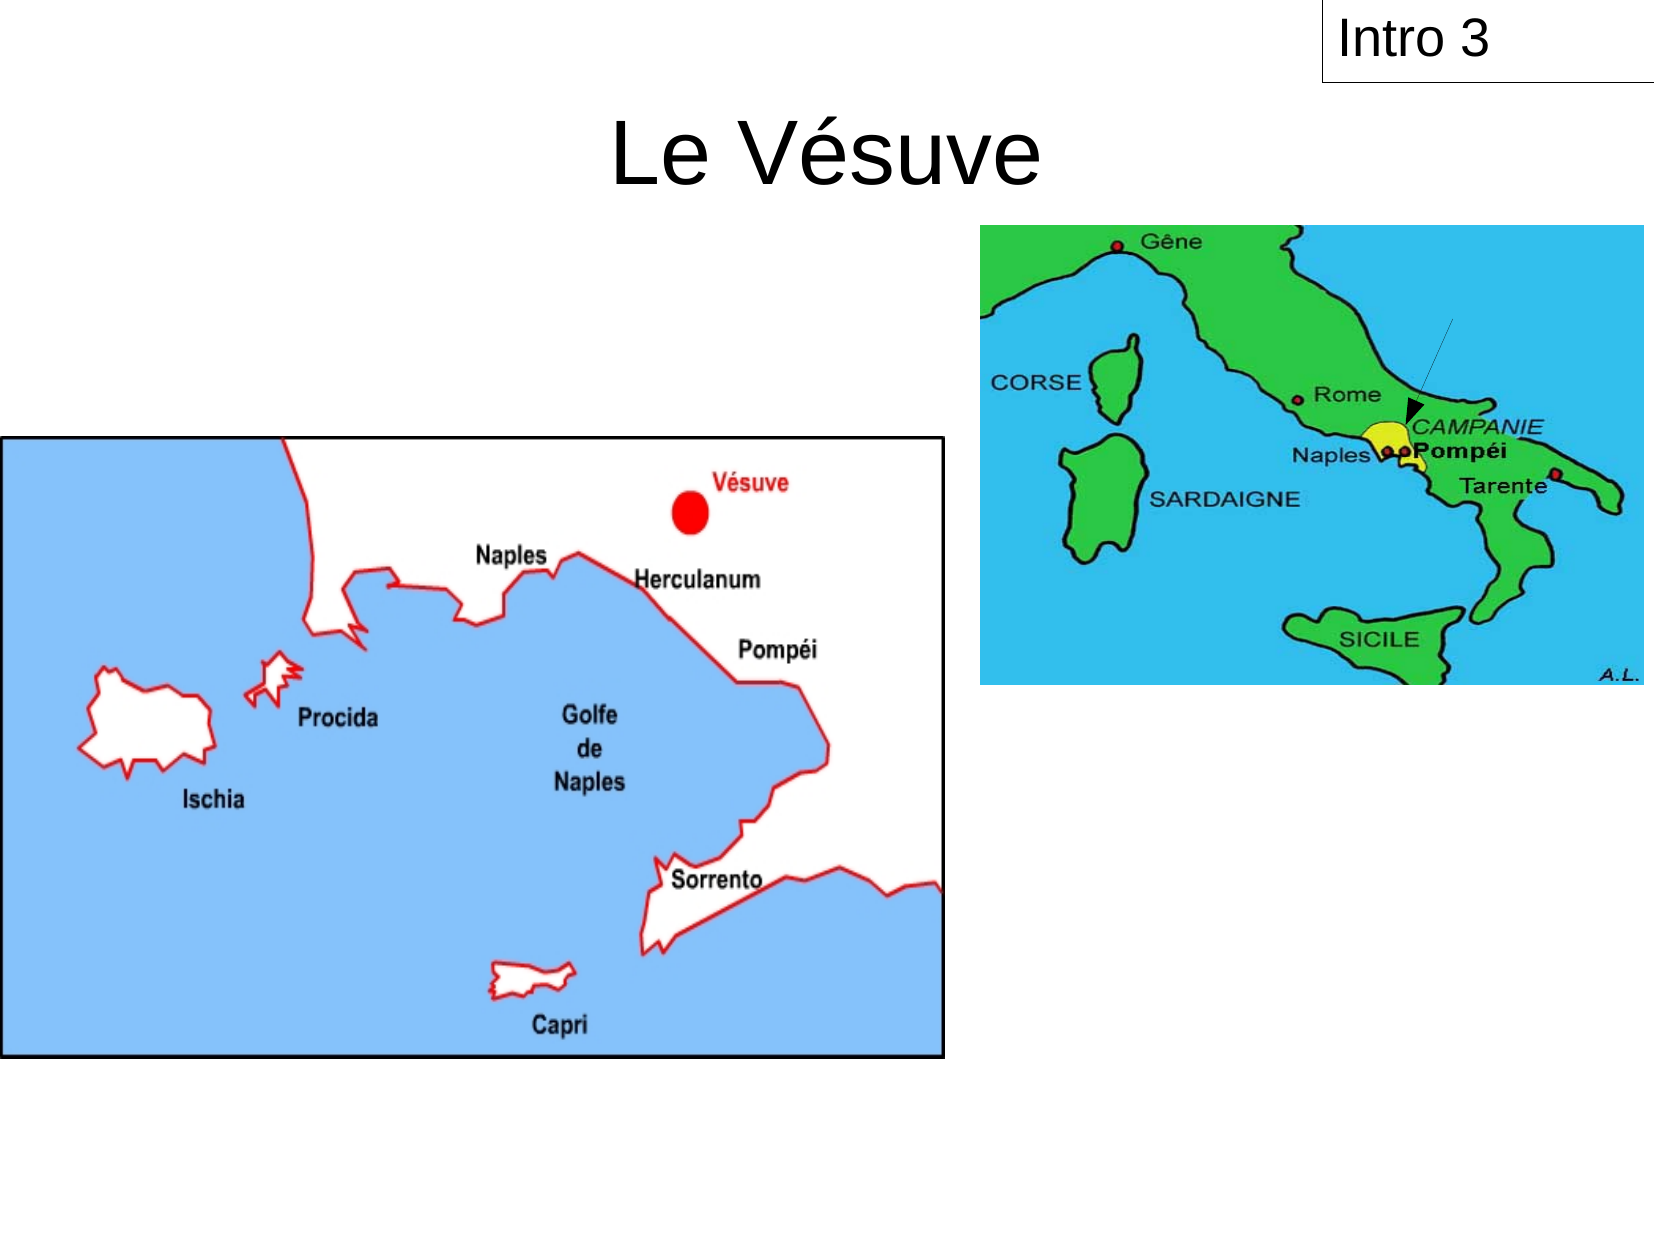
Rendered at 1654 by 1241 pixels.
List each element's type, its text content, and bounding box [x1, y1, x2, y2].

title Le Vésuve [82, 49, 1571, 257]
text_box Intro 3 [1322, 0, 1654, 76]
picture [0, 436, 945, 1059]
title Le Vésuve [1323, 76, 1571, 82]
picture [980, 225, 1644, 686]
